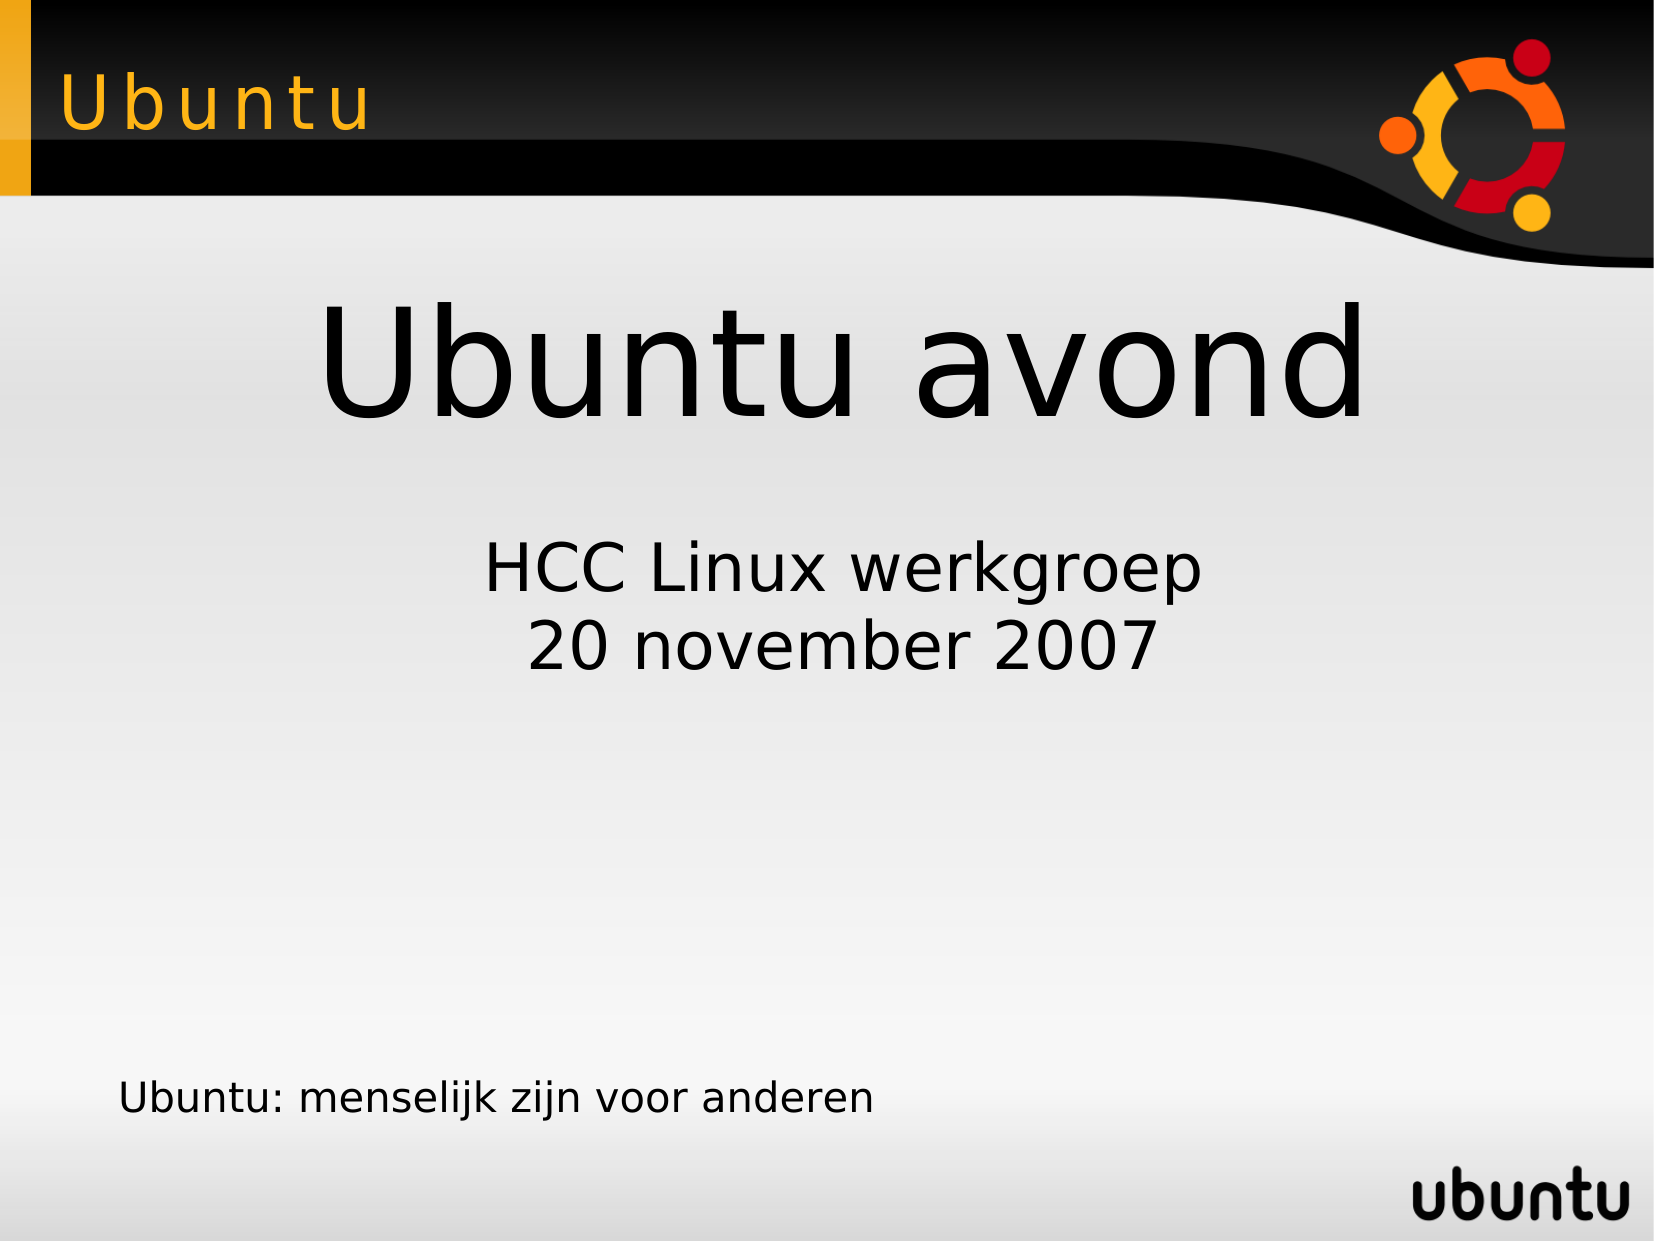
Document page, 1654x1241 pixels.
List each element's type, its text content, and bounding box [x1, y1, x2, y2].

picture [0, 0, 1654, 1241]
title Ubuntu [59, 29, 1270, 178]
subtitle Ubuntu avond HCC Linux werkgroep 20 november 2007 Ubuntu: menselijk zijn voor anderen [82, 276, 1571, 1123]
